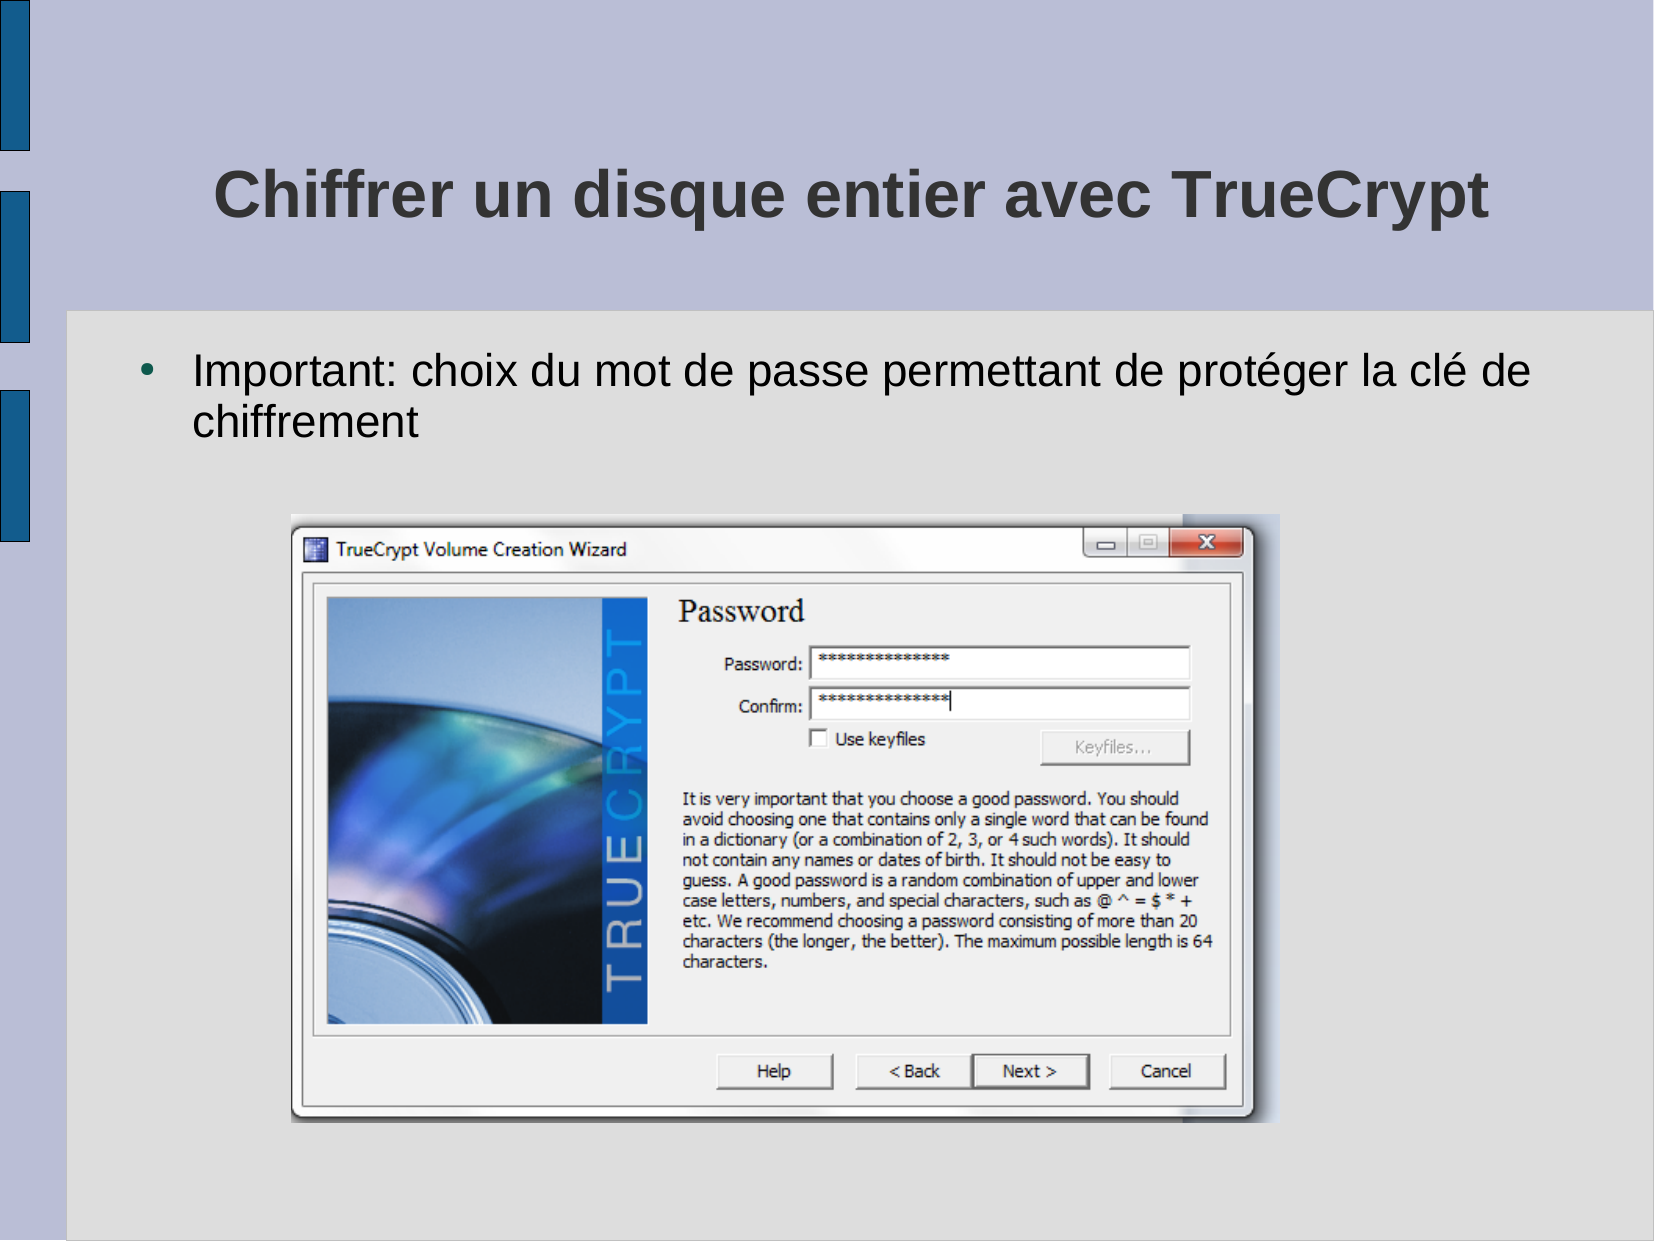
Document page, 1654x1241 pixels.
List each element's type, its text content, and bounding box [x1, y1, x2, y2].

list Important: choix du mot de passe permettant de protéger la clé de chiffrement [121, 344, 1534, 1127]
picture [291, 514, 1280, 1123]
title Chiffrer un disque entier avec TrueCrypt [121, 91, 1534, 299]
